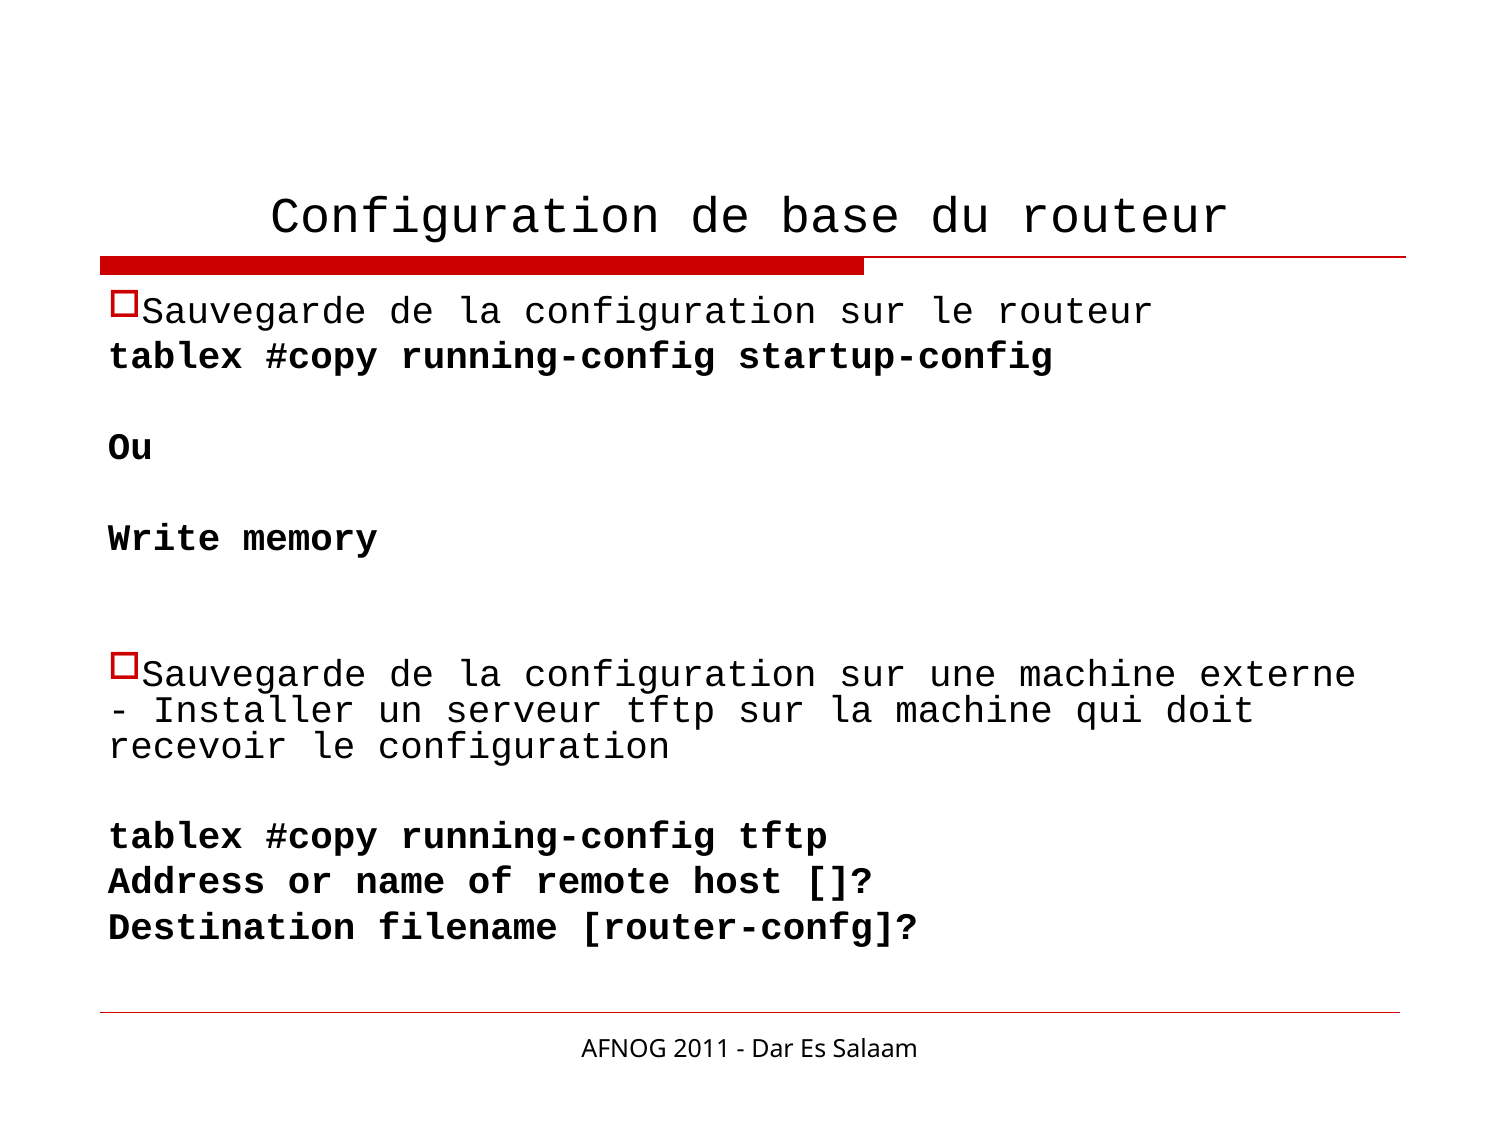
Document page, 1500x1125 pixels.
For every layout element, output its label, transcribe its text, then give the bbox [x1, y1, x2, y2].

list Sauvegarde de la configuration sur le routeur tablex #copy running-config startup-config Ou Write memory Sauvegarde de la configuration sur une machine externe - Installer un serveur tftp sur la machine qui doit recevoir le configuration tablex #copy running-config tftp Address or name of remote host []? Destination filename [router-confg]? [92, 287, 1406, 1000]
text_box AFNOG 2011 - Dar Es Salaam [512, 1024, 988, 1103]
title Configuration de base du routeur [94, 49, 1407, 250]
